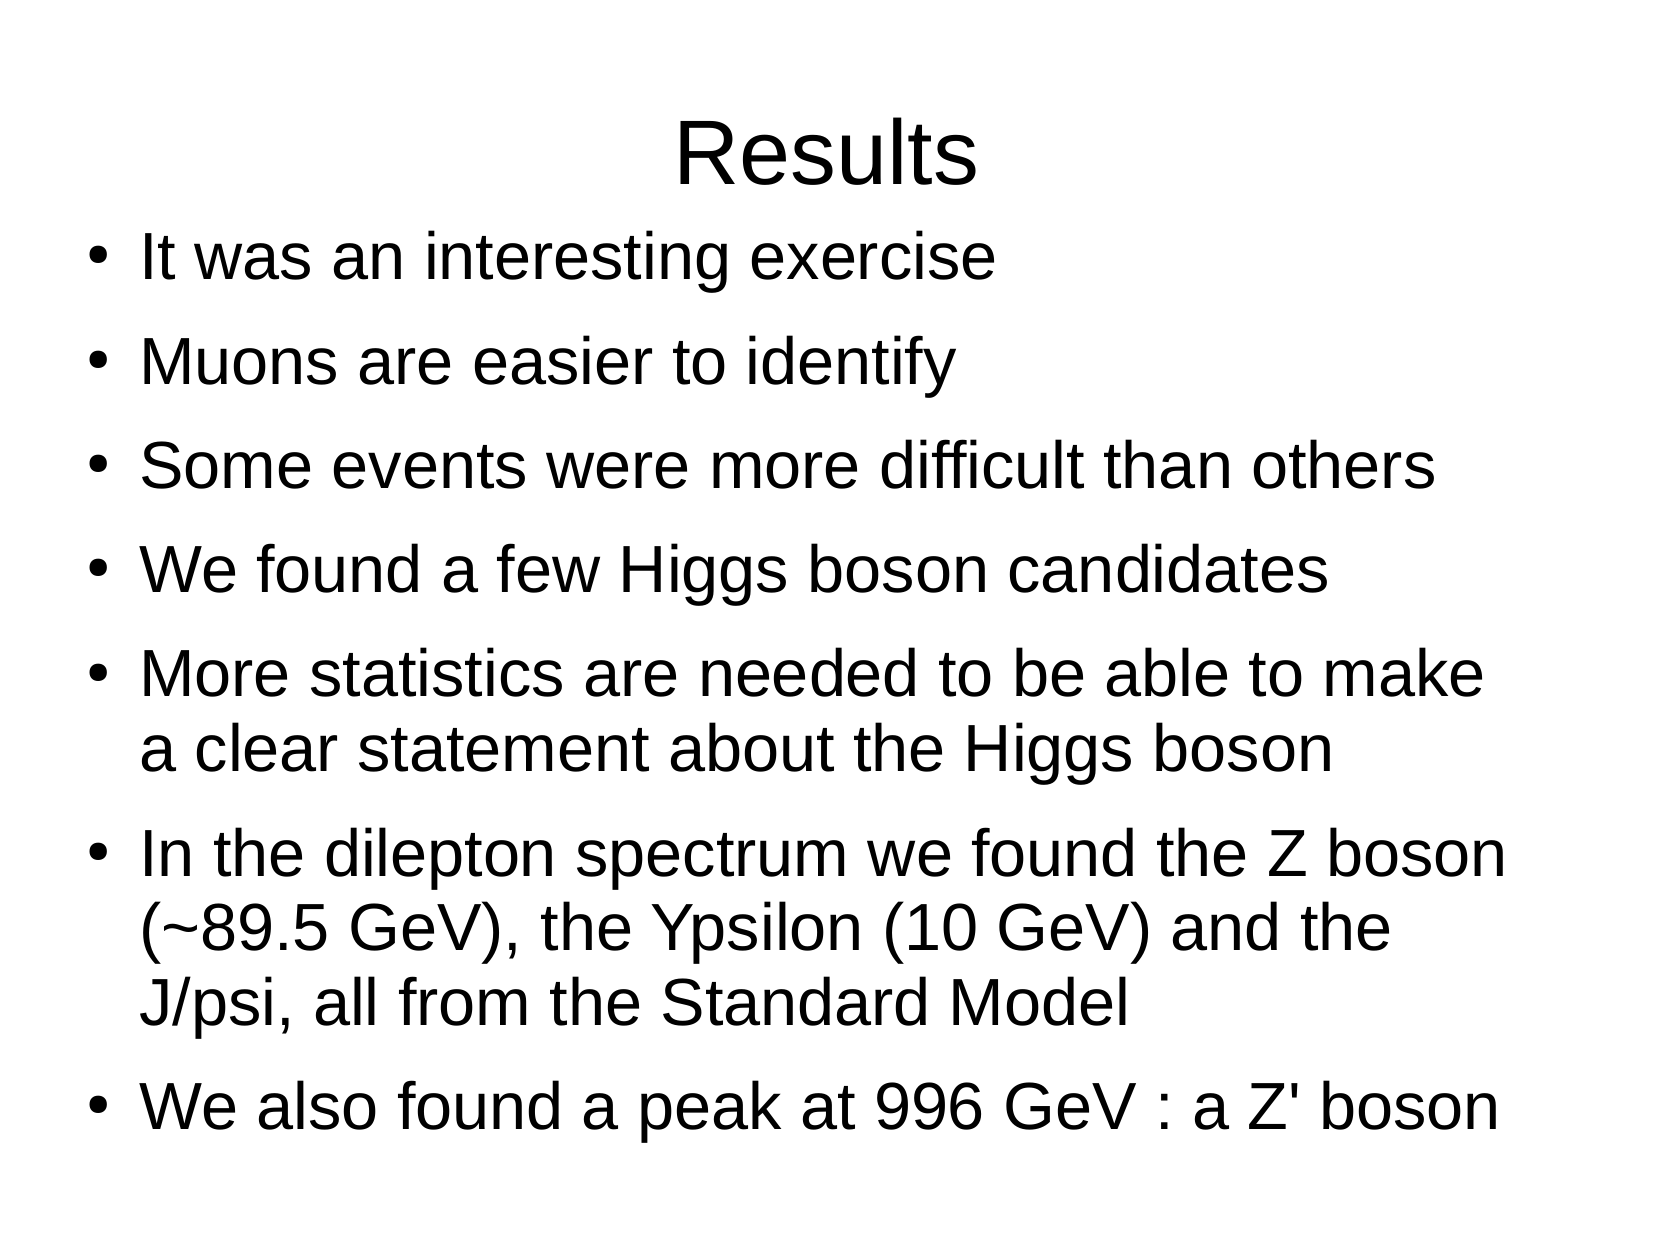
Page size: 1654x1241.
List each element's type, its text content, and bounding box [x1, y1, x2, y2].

title Results [82, 49, 1571, 257]
list It was an interesting exercise Muons are easier to identify Some events were more difficult than others We found a few Higgs boson candidates More statistics are needed to be able to make a clear statement about the Higgs boson In the dilepton spectrum we found the Z boson (~89.5 GeV), the Ypsilon (10 GeV) and the J/psi, all from the Standard Model We also found a peak at 996 GeV : a Z' boson [68, 219, 1524, 1170]
